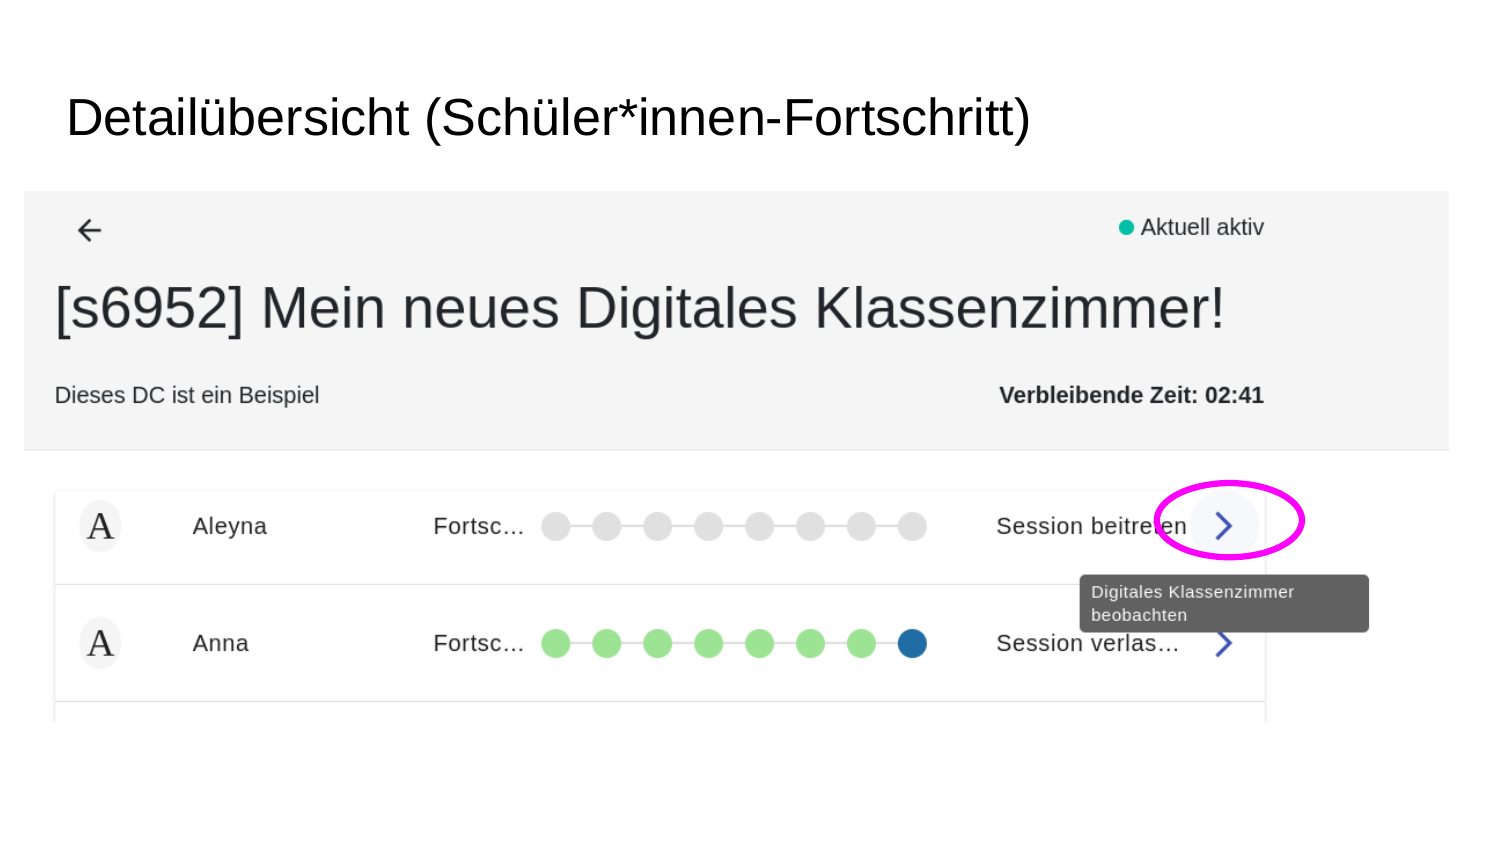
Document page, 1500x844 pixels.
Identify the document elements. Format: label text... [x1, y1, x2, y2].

title Detailübersicht (Schüler*innen-Fortschritt) [51, 72, 1449, 167]
picture [24, 191, 1449, 723]
